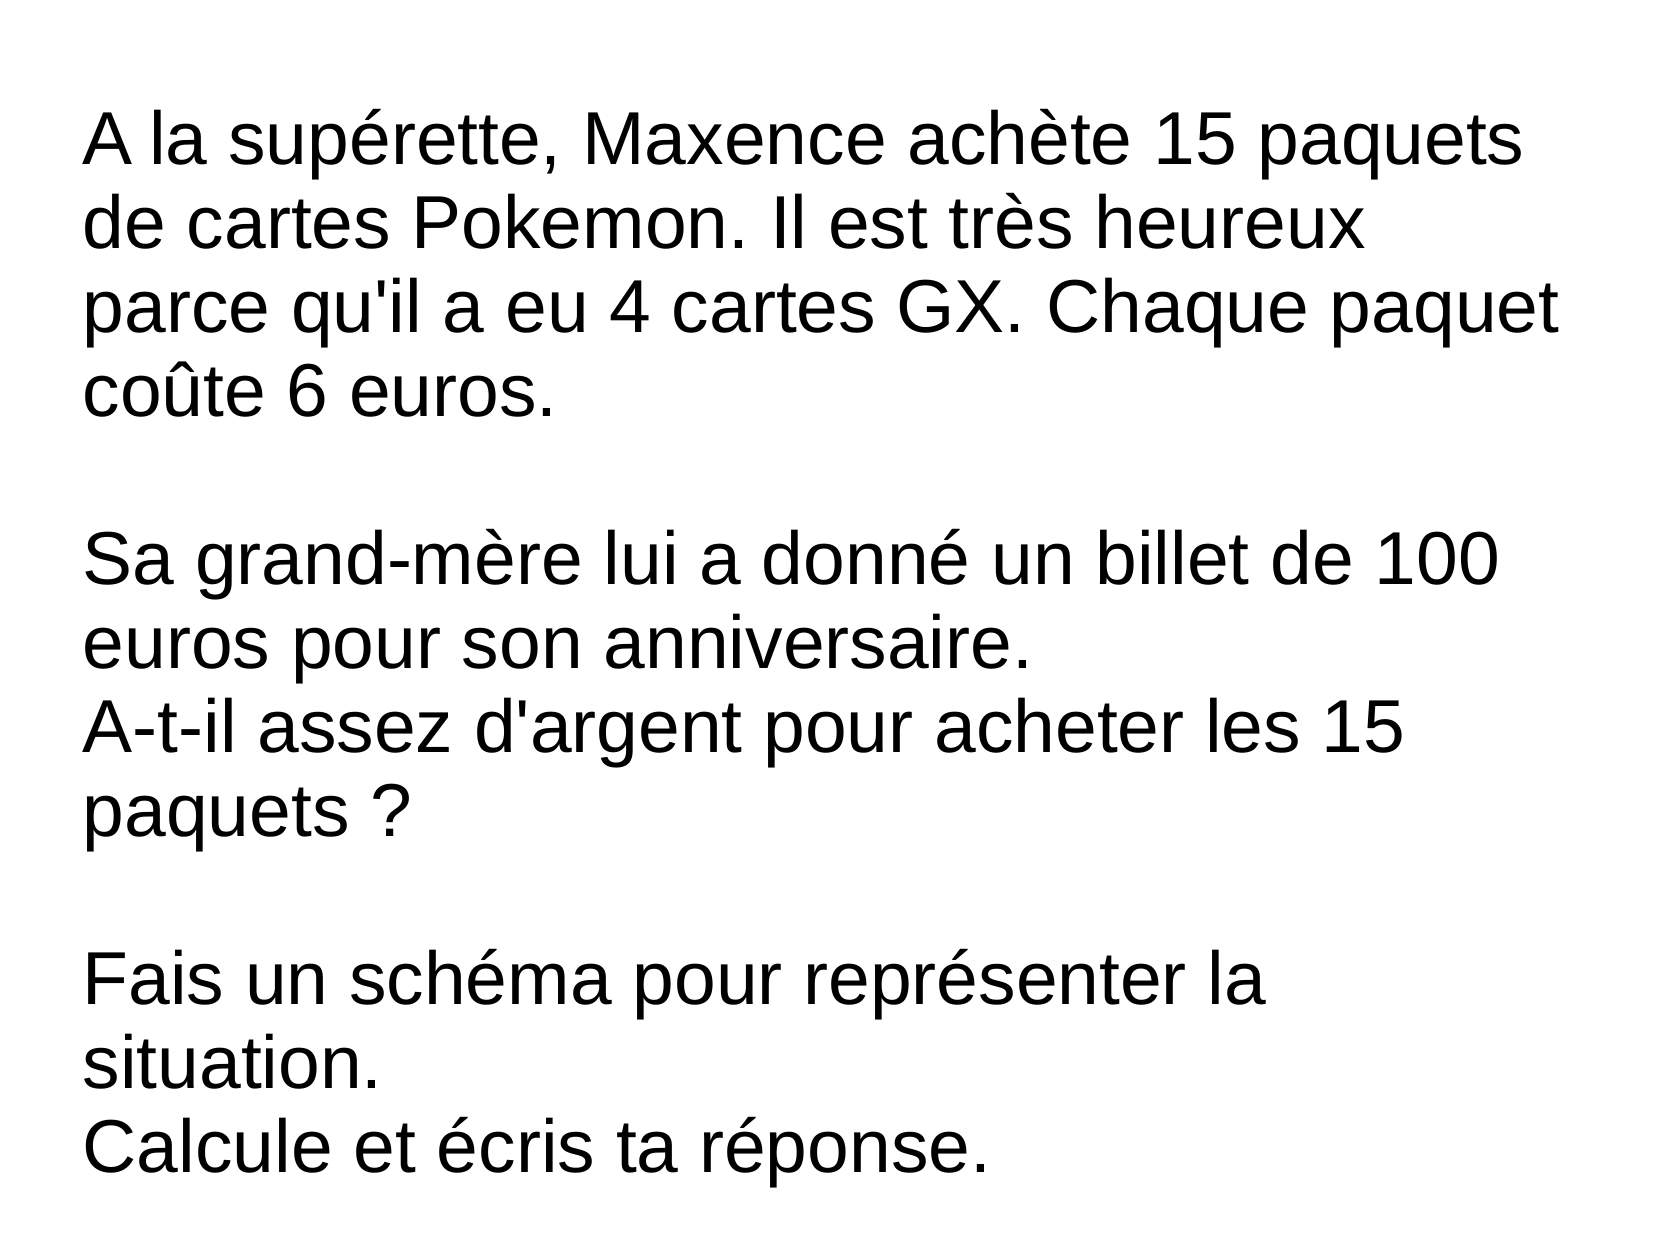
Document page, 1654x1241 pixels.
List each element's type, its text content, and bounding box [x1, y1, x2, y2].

subtitle A la supérette, Maxence achète 15 paquets de cartes Pokemon. Il est très heureux parce qu'il a eu 4 cartes GX. Chaque paquet coûte 6 euros. Sa grand-mère lui a donné un billet de 100 euros pour son anniversaire. A-t-il assez d'argent pour acheter les 15 paquets ? Fais un schéma pour représenter la situation. Calcule et écris ta réponse. [82, 12, 1571, 1189]
